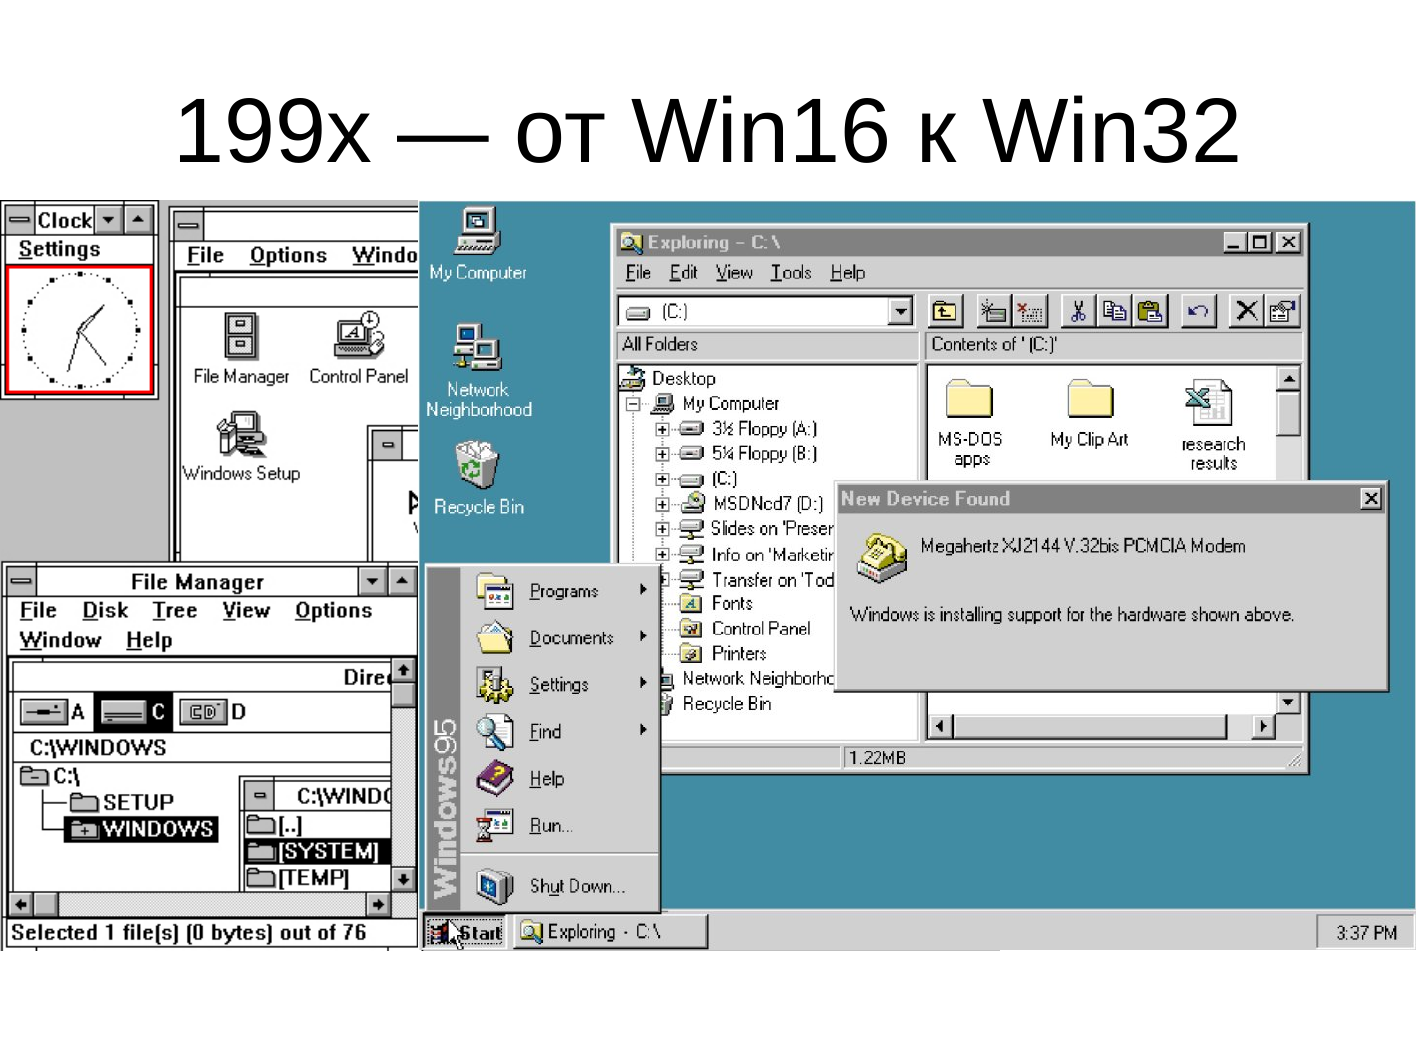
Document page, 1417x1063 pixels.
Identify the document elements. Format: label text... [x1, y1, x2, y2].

picture [0, 200, 1416, 951]
title 199x — от Win16 к Win32 [70, 42, 1346, 200]
